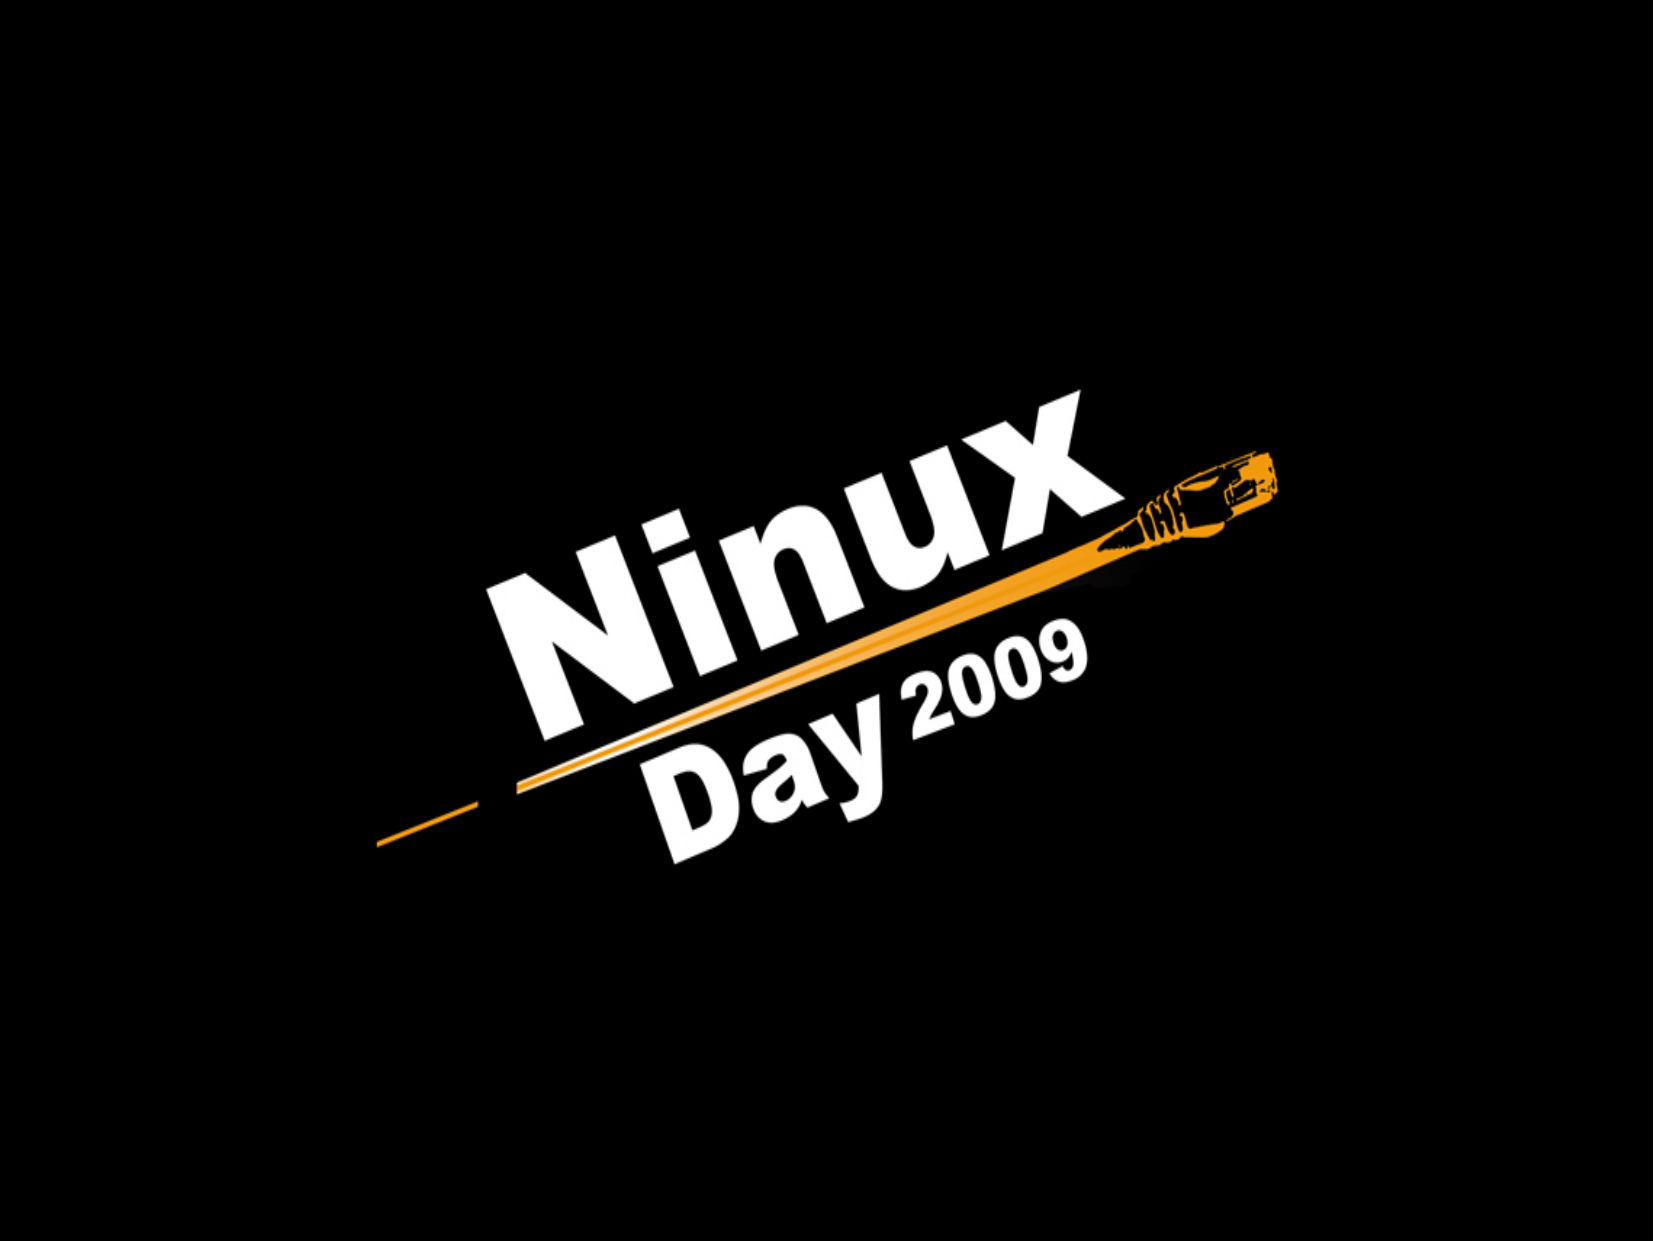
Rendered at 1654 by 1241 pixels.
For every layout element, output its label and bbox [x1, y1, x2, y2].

subtitle [82, 370, 1571, 1190]
picture [357, 338, 1296, 902]
